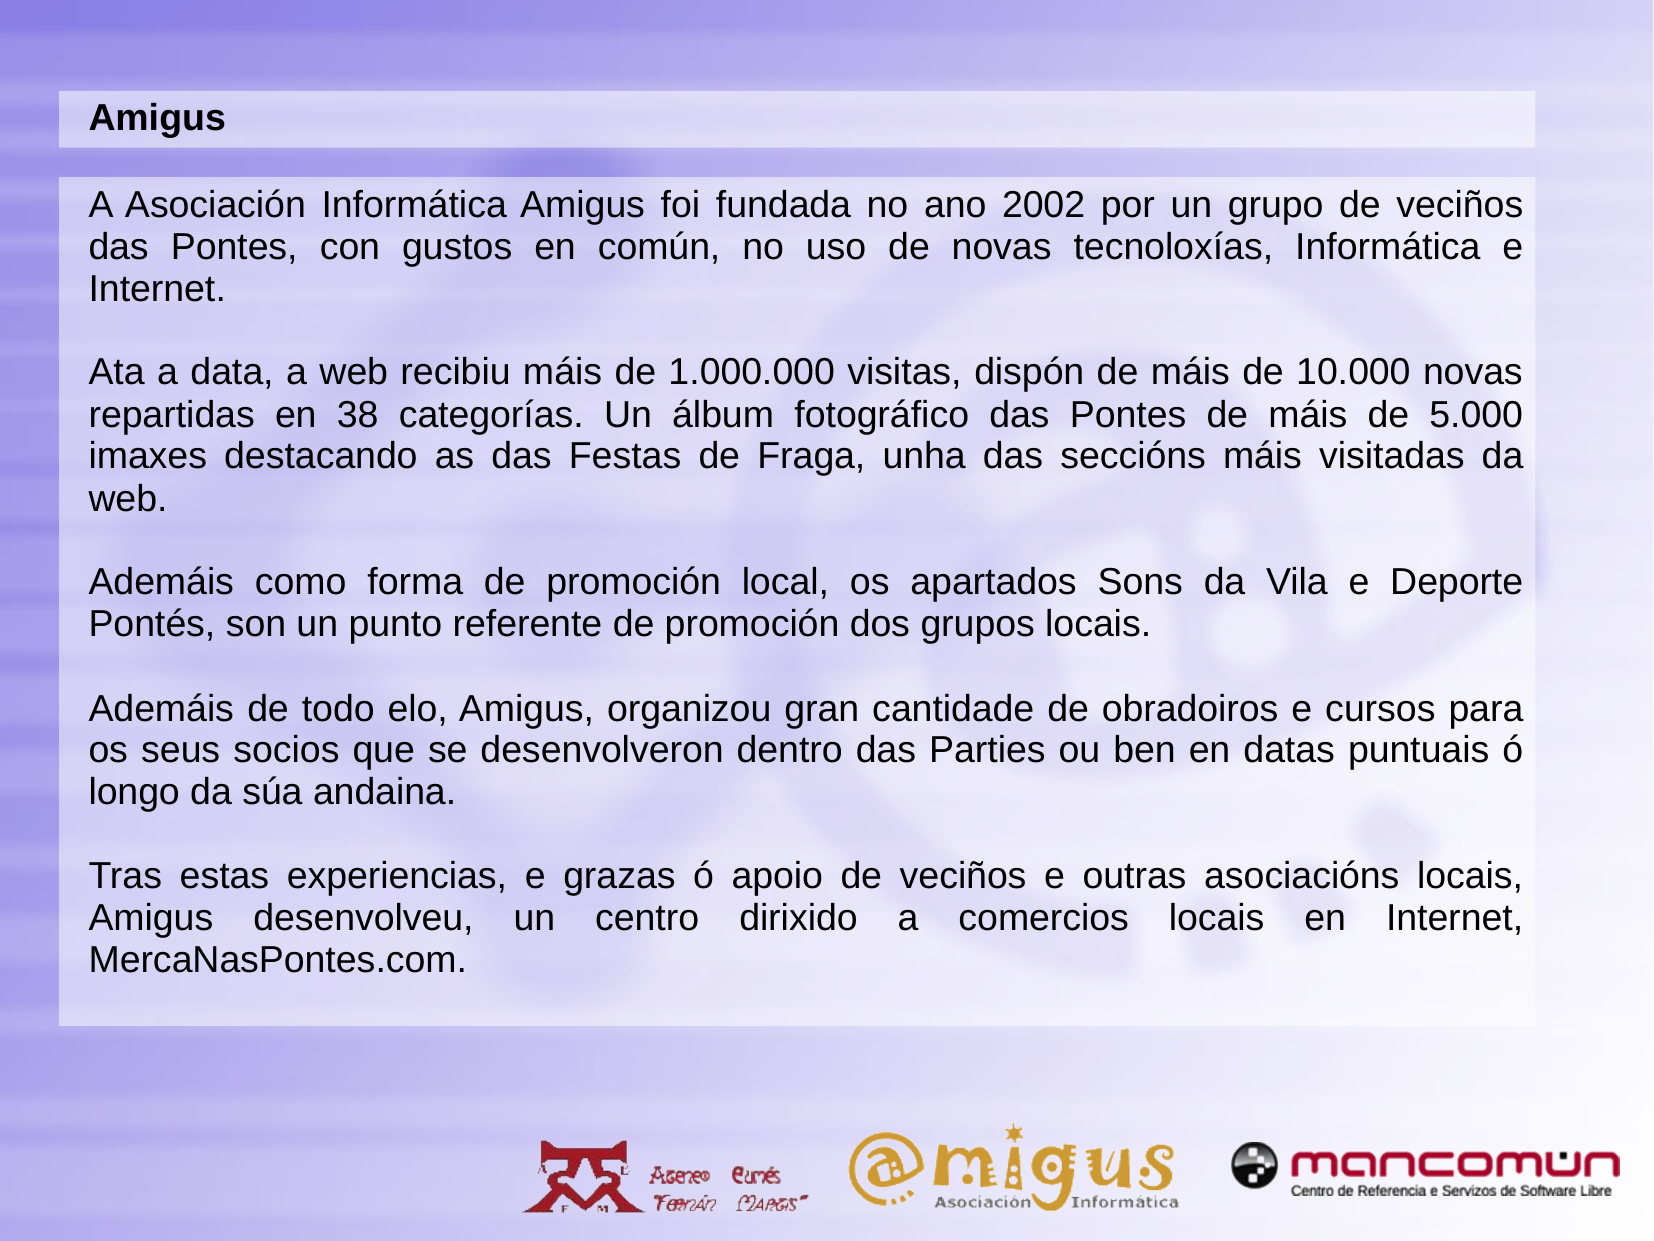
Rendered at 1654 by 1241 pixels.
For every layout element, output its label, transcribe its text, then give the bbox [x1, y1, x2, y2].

picture [0, 0, 1654, 1241]
text_box A Asociación Informática Amigus foi fundada no ano 2002 por un grupo de veciños das Pontes, con gustos en común, no uso de novas tecnoloxías, Informática e Internet. Ata a data, a web recibiu máis de 1.000.000 visitas, dispón de máis de 10.000 novas repartidas en 38 categorías. Un álbum fotográfico das Pontes de máis de 5.000 imaxes destacando as das Festas de Fraga, unha das seccións máis visitadas da web. Ademáis como forma de promoción local, os apartados Sons da Vila e Deporte Pontés, son un punto referente de promoción dos grupos locais. Ademáis de todo elo, Amigus, organizou gran cantidade de obradoiros e cursos para os seus socios que se desenvolveron dentro das Parties ou ben en datas puntuais ó longo da súa andaina. Tras estas experiencias, e grazas ó apoio de veciños e outras asociacións locais, Amigus desenvolveu, un centro dirixido a comercios locais en Internet, MercaNasPontes.com. [59, 177, 1536, 1026]
text_box Amigus [59, 90, 1536, 148]
